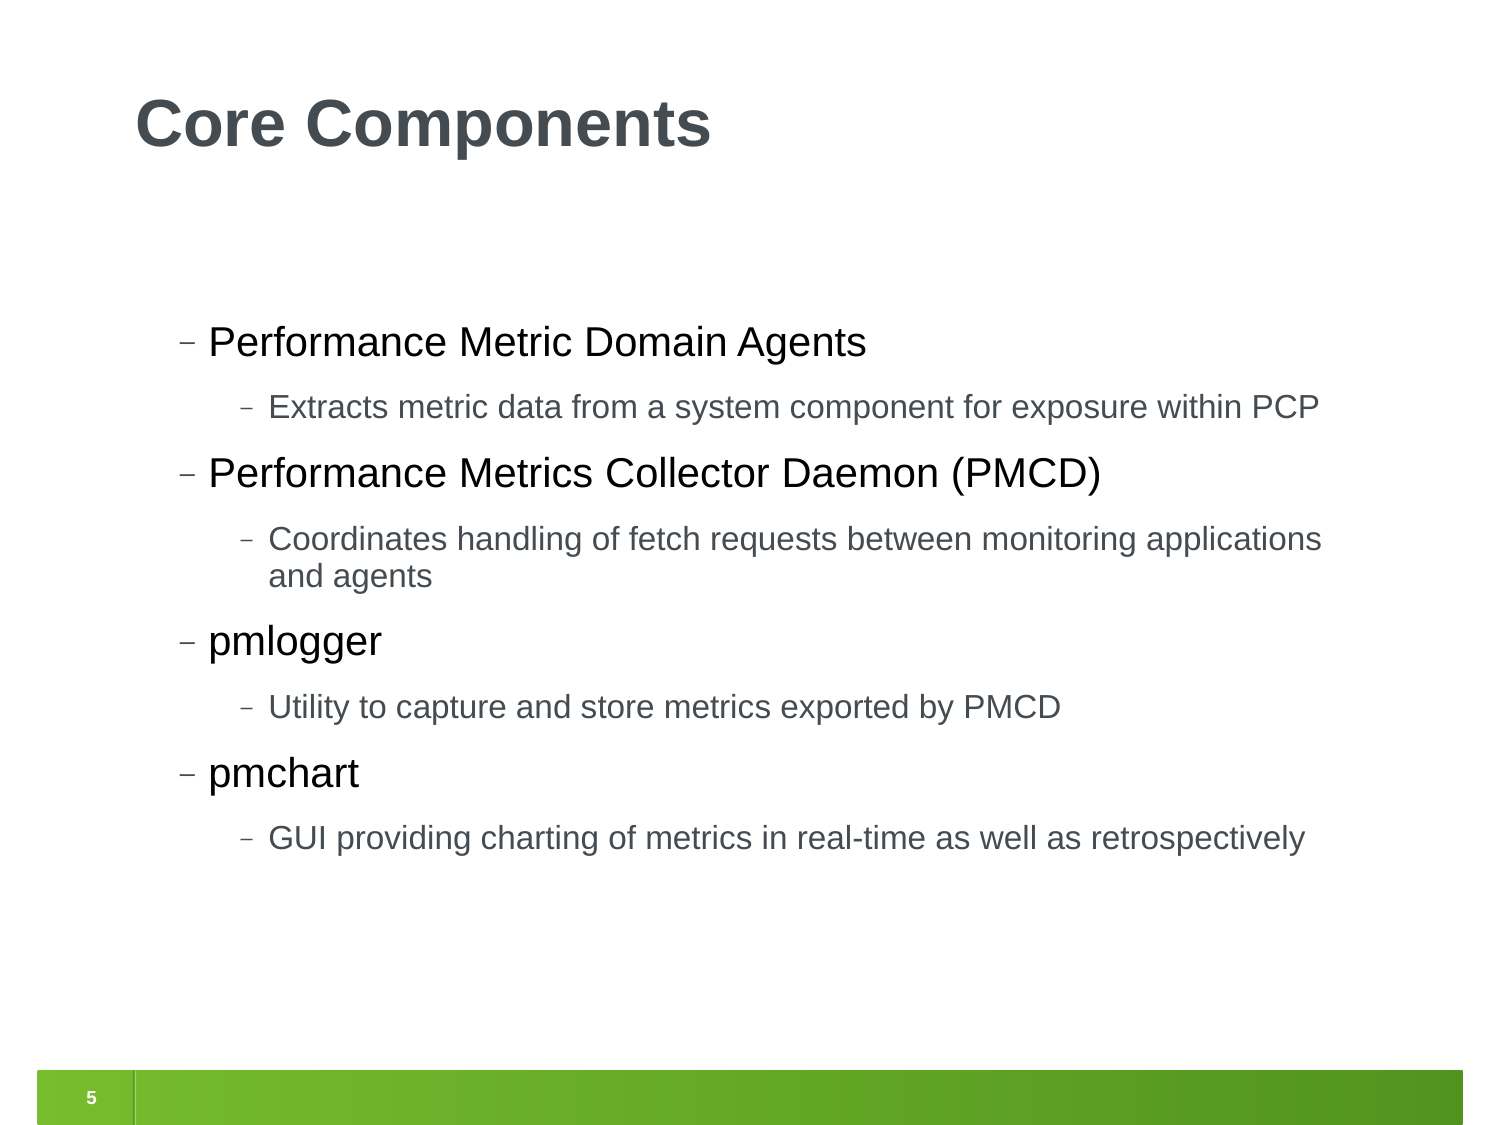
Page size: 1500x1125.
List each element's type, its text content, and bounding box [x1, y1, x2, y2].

list Performance Metric Domain Agents Extracts metric data from a system component for exposure within PCP Performance Metrics Collector Daemon (PMCD) Coordinates handling of fetch requests between monitoring applications and agents pmlogger Utility to capture and store metrics exported by PMCD pmchart GUI providing charting of metrics in real-time as well as retrospectively [135, 238, 1372, 982]
title Core Components [135, 41, 1372, 204]
